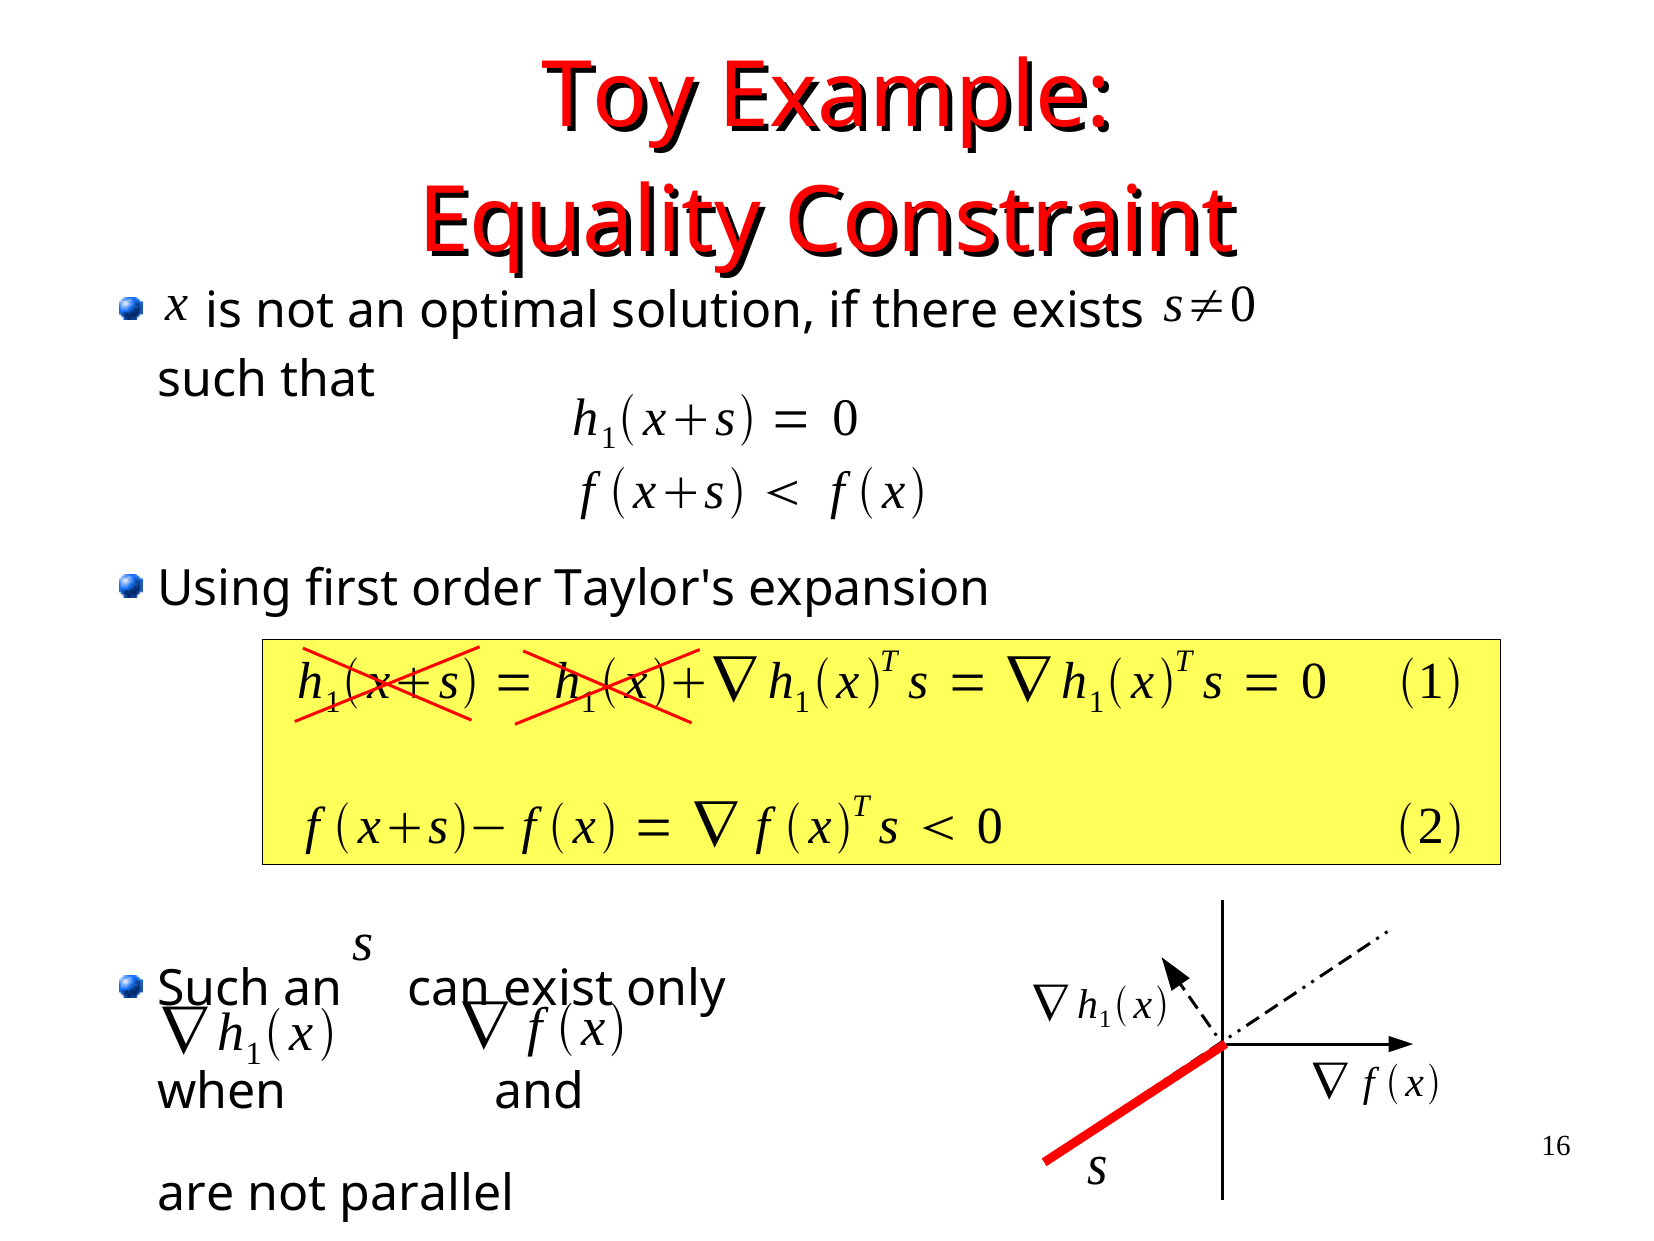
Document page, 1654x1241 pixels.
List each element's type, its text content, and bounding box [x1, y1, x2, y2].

text_box is not an optimal solution, if there exists such that [105, 266, 1576, 396]
text_box [262, 639, 1501, 865]
title Toy Example: Equality Constraint [82, 49, 1571, 257]
chart [1025, 979, 1175, 1036]
chart [344, 909, 380, 975]
chart [453, 995, 634, 1061]
chart [155, 271, 195, 334]
chart [1078, 1132, 1114, 1197]
text_box Such an can exist only when and are not parallel [105, 910, 863, 1149]
chart [564, 386, 934, 524]
chart [1155, 272, 1262, 336]
text_box Using first order Taylor's expansion [105, 544, 1576, 616]
chart [153, 1000, 342, 1074]
chart [289, 643, 1470, 858]
chart [1304, 1057, 1447, 1108]
